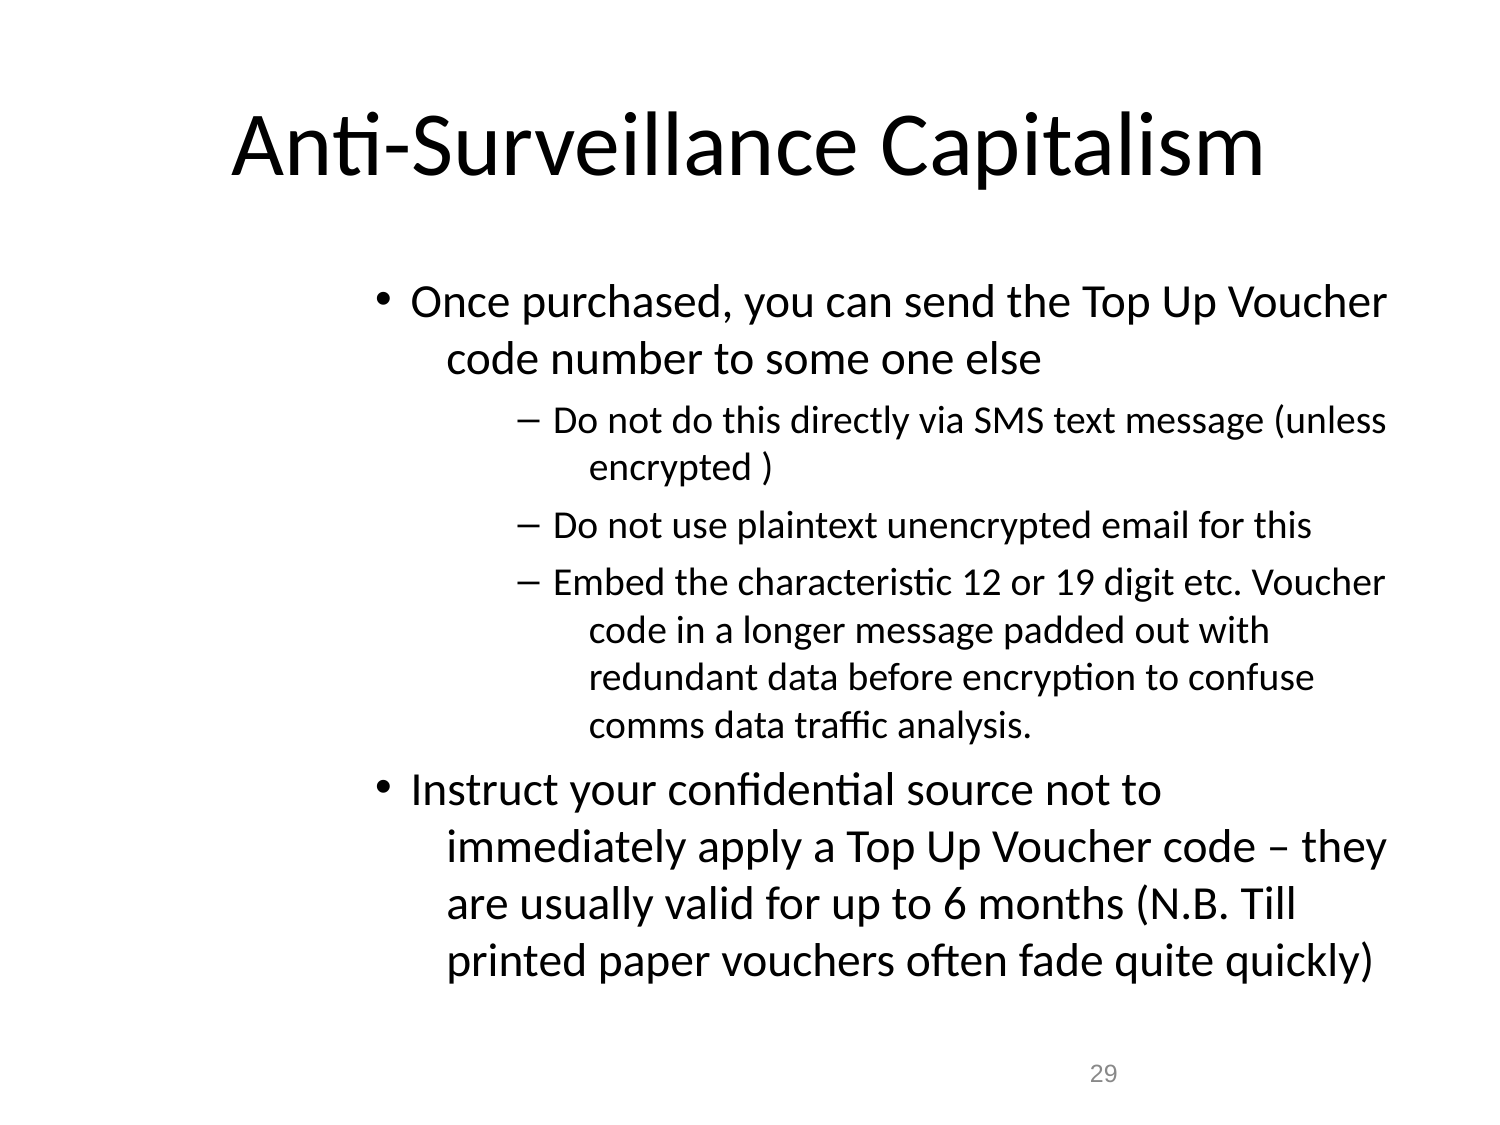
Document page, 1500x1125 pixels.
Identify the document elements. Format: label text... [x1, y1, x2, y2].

list Once purchased, you can send the Top Up Voucher code number to some one else Do not do this directly via SMS text message (unless encrypted ) Do not use plaintext unencrypted email for this Embed the characteristic 12 or 19 digit etc. Voucher code in a longer message padded out with redundant data before encryption to confuse comms data traffic analysis. Instruct your confidential source not to immediately apply a Top Up Voucher code – they are usually valid for up to 6 months (N.B. Till printed paper vouchers often fade quite quickly) [75, 262, 1426, 1005]
title Anti-Surveillance Capitalism [75, 45, 1426, 233]
text_box 21 [1074, 1042, 1426, 1103]
